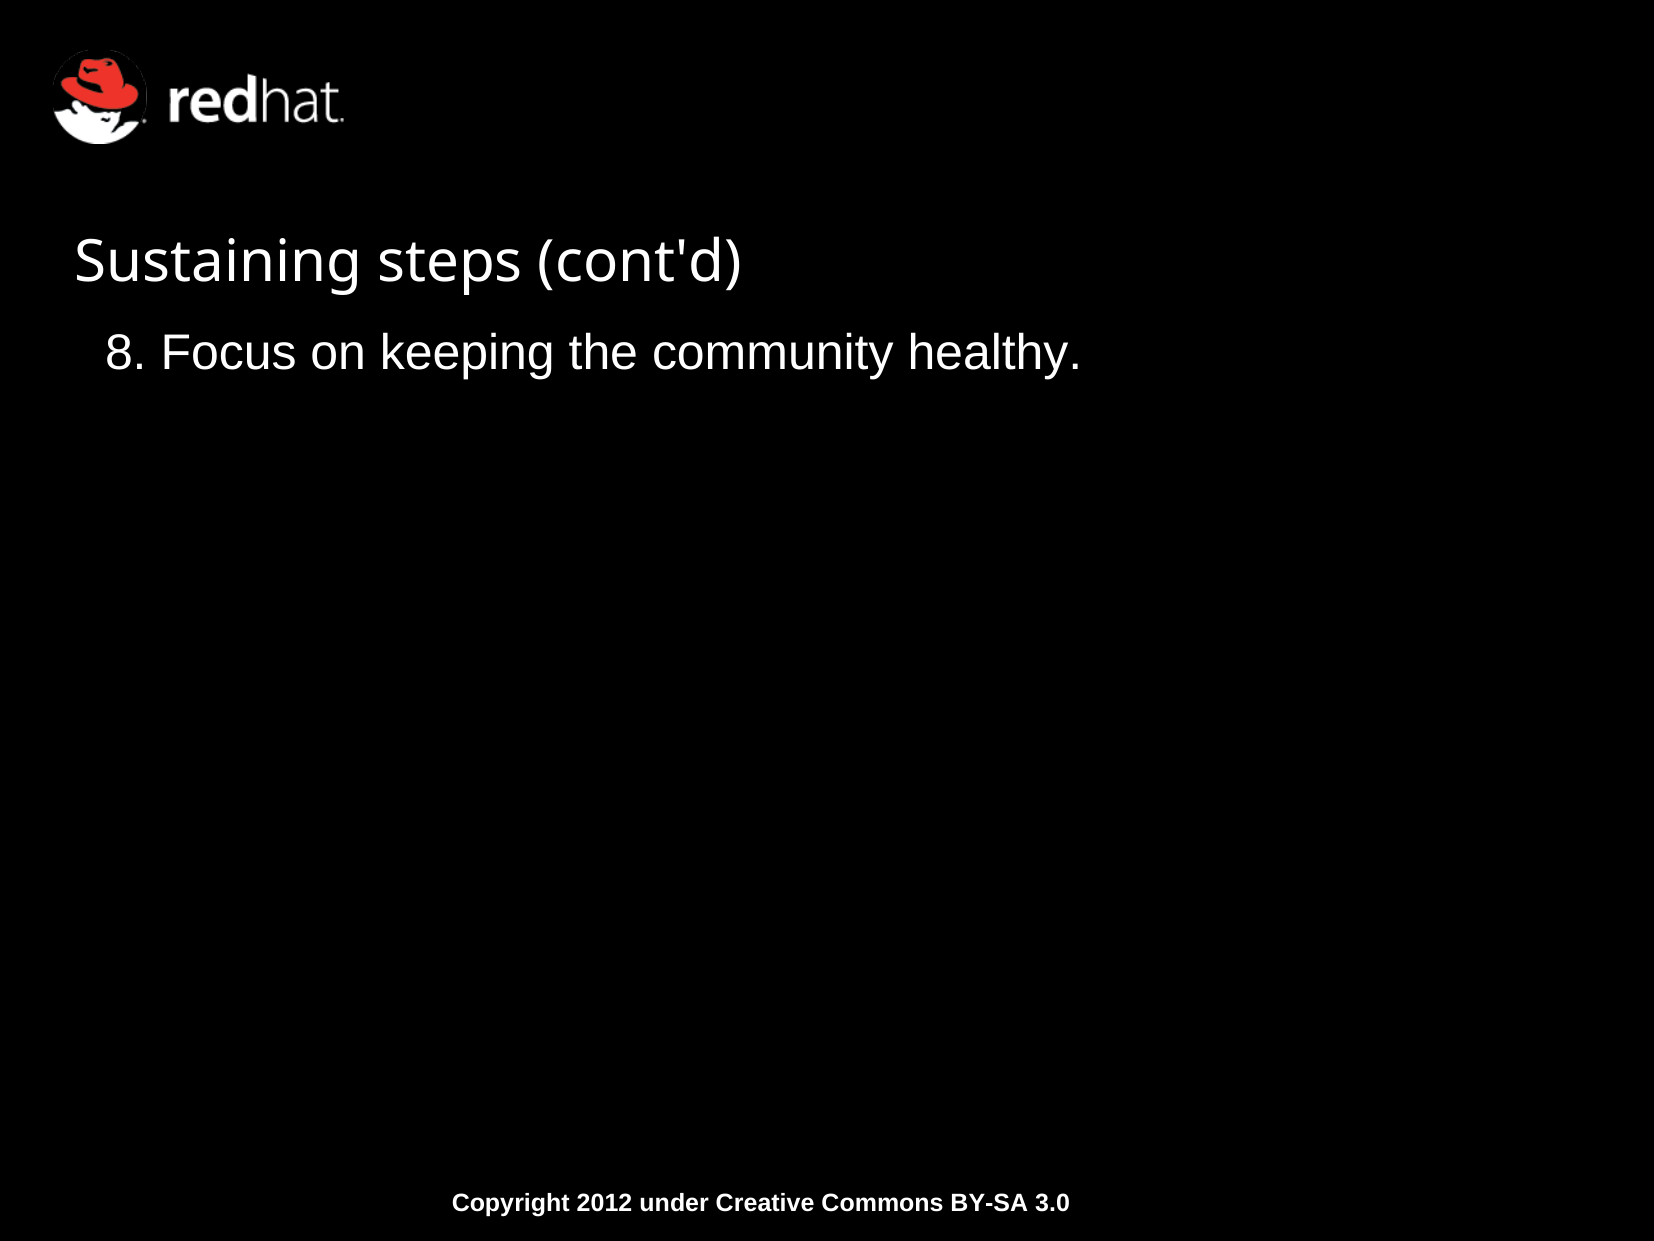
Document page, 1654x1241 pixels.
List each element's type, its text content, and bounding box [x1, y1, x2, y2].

list 8. Focus on keeping the community healthy. [77, 324, 1500, 1186]
picture [52, 49, 345, 144]
title Sustaining steps (cont'd) [74, 199, 1506, 318]
